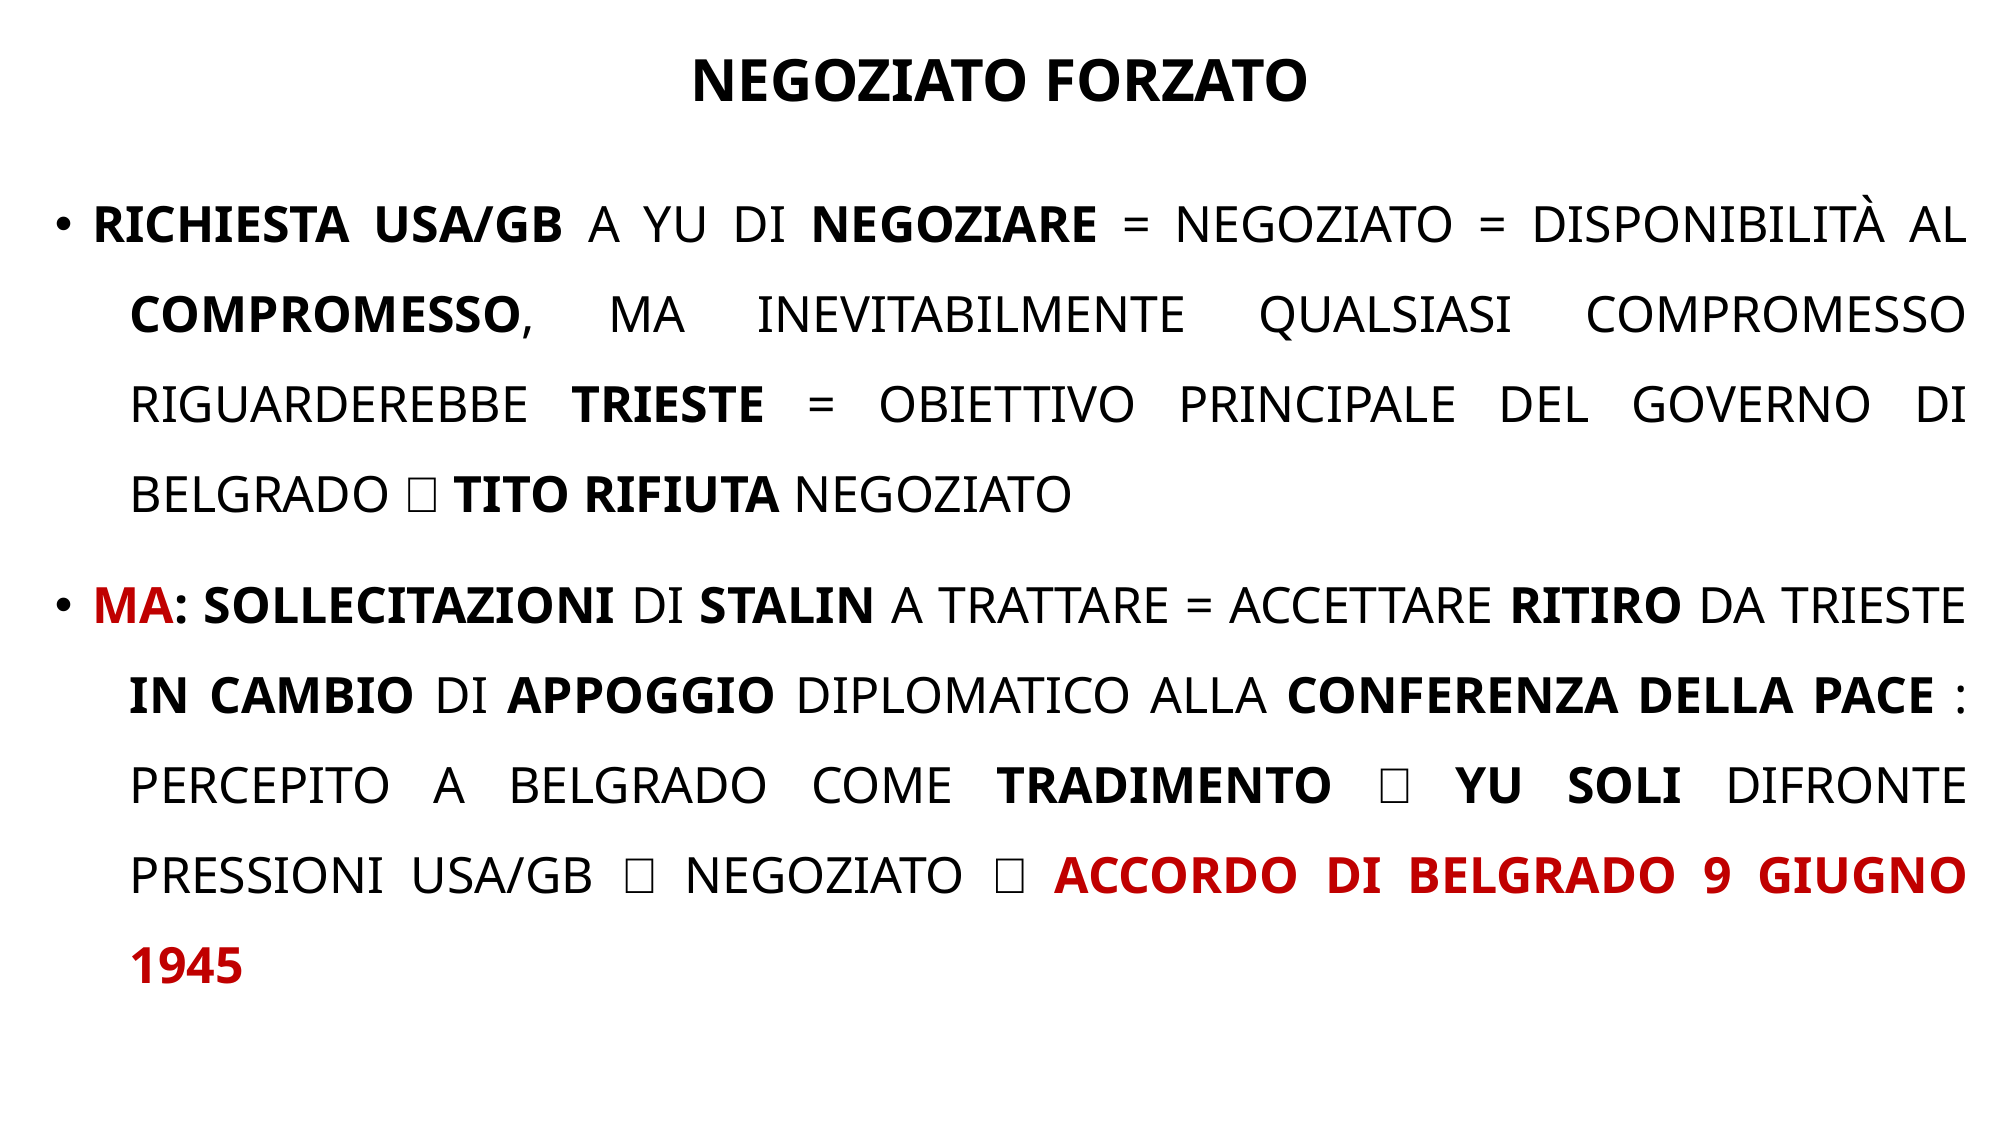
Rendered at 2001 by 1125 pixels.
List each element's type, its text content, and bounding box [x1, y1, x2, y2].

list RICHIESTA USA/GB A YU DI NEGOZIARE = NEGOZIATO = DISPONIBILITÀ AL COMPROMESSO, MA INEVITABILMENTE QUALSIASI COMPROMESSO RIGUARDEREBBE TRIESTE = OBIETTIVO PRINCIPALE DEL GOVERNO DI BELGRADO  TITO RIFIUTA NEGOZIATO MA: SOLLECITAZIONI DI STALIN A TRATTARE = ACCETTARE RITIRO DA TRIESTE IN CAMBIO DI APPOGGIO DIPLOMATICO ALLA CONFERENZA DELLA PACE : PERCEPITO A BELGRADO COME TRADIMENTO  YU SOLI DIFRONTE PRESSIONI USA/GB  NEGOZIATO  ACCORDO DI BELGRADO 9 GIUGNO 1945 [39, 155, 1984, 1014]
title NEGOZIATO FORZATO [137, 26, 1863, 140]
